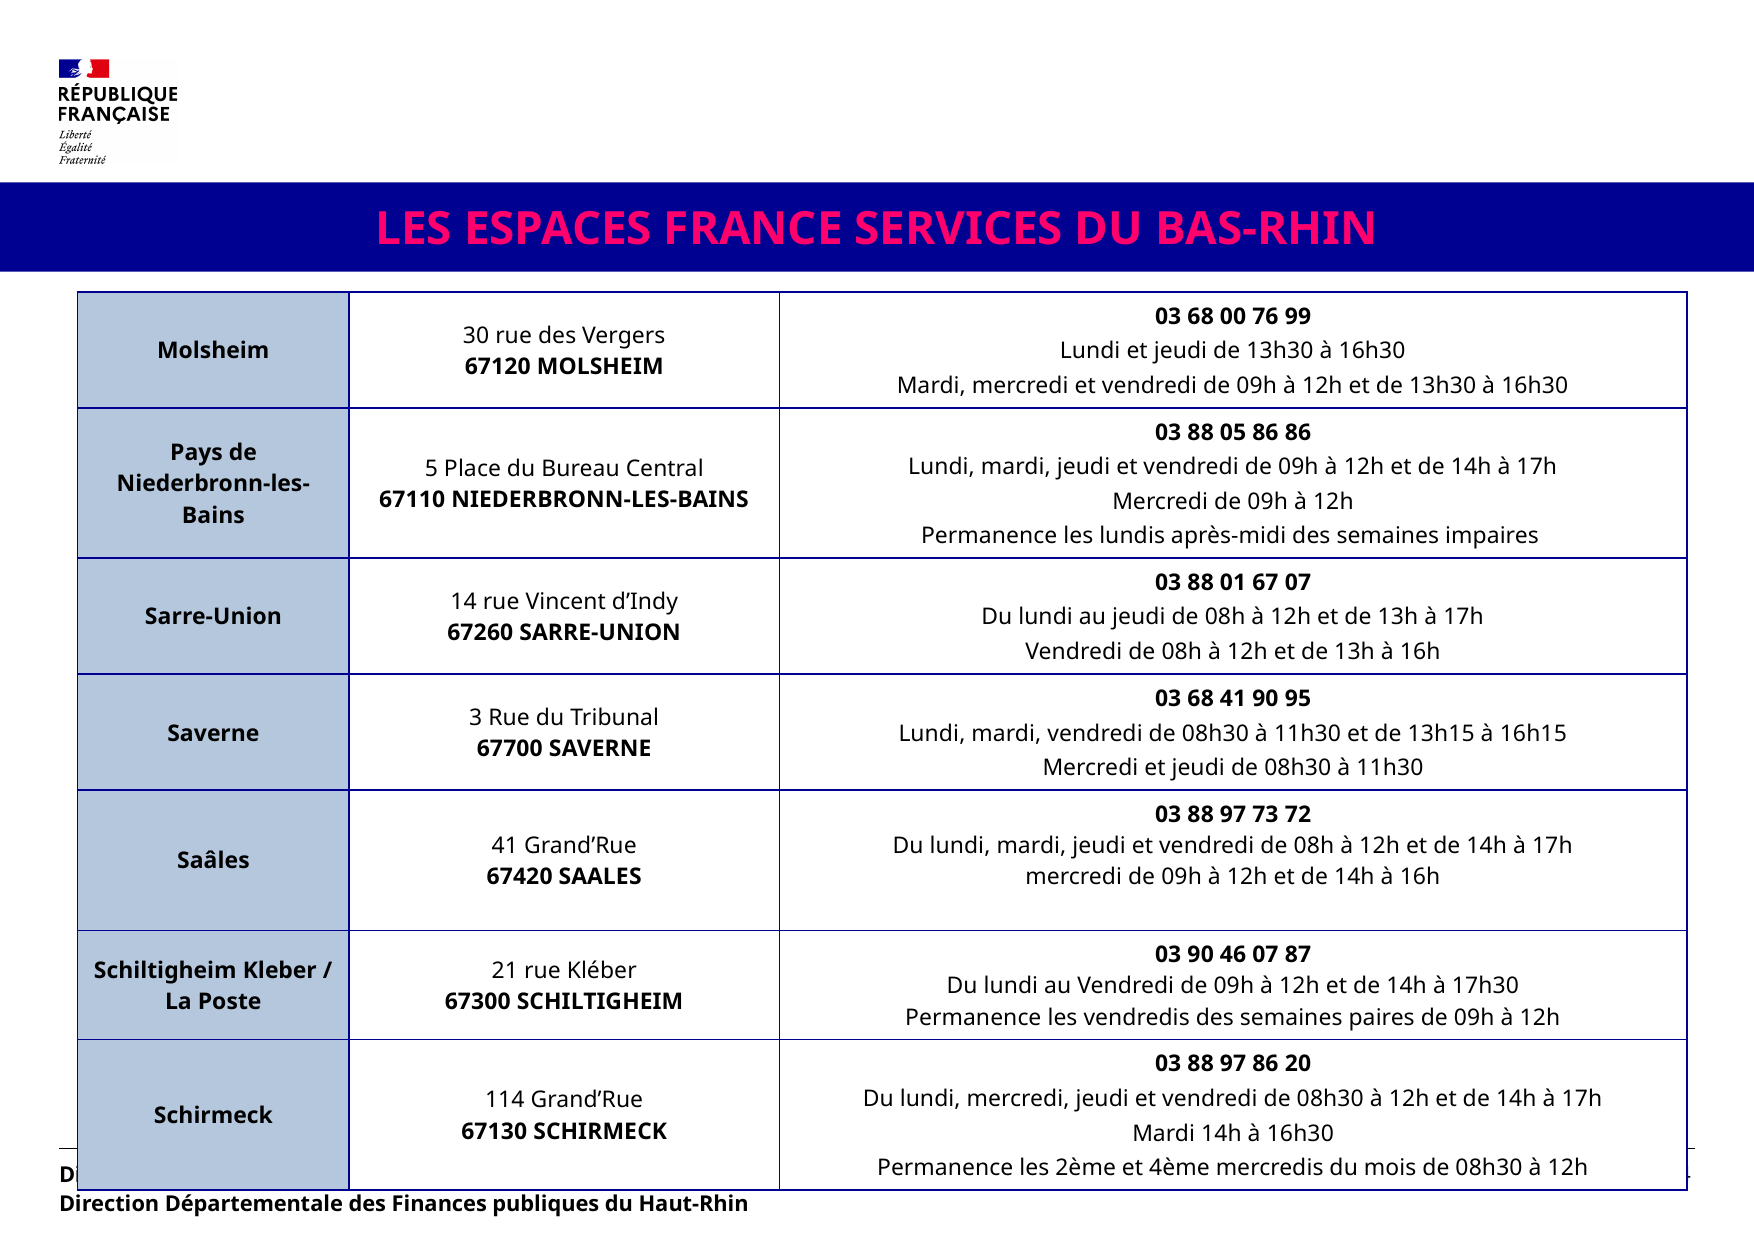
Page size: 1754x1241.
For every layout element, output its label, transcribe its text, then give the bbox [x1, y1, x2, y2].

table_cell 41 Grand’Rue 67420 SAALES [350, 791, 779, 930]
table_cell 21 rue Kléber 67300 SCHILTIGHEIM [350, 931, 779, 1039]
table_cell Saverne [78, 675, 348, 789]
table_cell Pays de Niederbronn-les-Bains [78, 409, 348, 557]
table_cell 3 Rue du Tribunal 67700 SAVERNE [350, 675, 779, 789]
table_cell 5 Place du Bureau Central 67110 NIEDERBRONN-LES-BAINS [350, 409, 779, 557]
table_cell Saâles [78, 791, 348, 930]
table_cell 03 88 97 86 20 Du lundi, mercredi, jeudi et vendredi de 08h30 à 12h et de 14h à 17h Mardi 14h à 16h30 Permanence les 2ème et 4ème mercredis du mois de 08h30 à 12h [780, 1040, 1686, 1189]
table_cell 03 90 46 07 87 Du lundi au Vendredi de 09h à 12h et de 14h à 17h30 Permanence les vendredis des semaines paires de 09h à 12h [780, 931, 1686, 1039]
table_header 30 rue des Vergers 67120 MOLSHEIM [350, 293, 779, 407]
picture [59, 59, 178, 164]
table_cell Schiltigheim Kleber / La Poste [78, 931, 348, 1039]
table_cell 114 Grand’Rue 67130 SCHIRMECK [350, 1040, 779, 1189]
text_box LES ESPACES FRANCE SERVICES DU BAS-RHIN [0, 182, 1754, 272]
table_header Molsheim [78, 293, 348, 407]
table_cell 14 rue Vincent d’Indy 67260 SARRE-UNION [350, 559, 779, 673]
table_cell Sarre-Union [78, 559, 348, 673]
table_cell Schirmeck [78, 1040, 348, 1189]
table_cell 03 88 97 73 72 Du lundi, mardi, jeudi et vendredi de 08h à 12h et de 14h à 17h mercredi de 09h à 12h et de 14h à 16h [780, 791, 1686, 930]
table_header 03 68 00 76 99 Lundi et jeudi de 13h30 à 16h30 Mardi, mercredi et vendredi de 09h à 12h et de 13h30 à 16h30 [780, 293, 1686, 407]
table_cell 03 68 41 90 95 Lundi, mardi, vendredi de 08h30 à 11h30 et de 13h15 à 16h15 Mercredi et jeudi de 08h30 à 11h30 [780, 675, 1686, 789]
table_cell 03 88 01 67 07 Du lundi au jeudi de 08h à 12h et de 13h à 17h Vendredi de 08h à 12h et de 13h à 16h [780, 559, 1686, 673]
table_cell 03 88 05 86 86 Lundi, mardi, jeudi et vendredi de 09h à 12h et de 14h à 17h Mercredi de 09h à 12h Permanence les lundis après-midi des semaines impaires [780, 409, 1686, 557]
